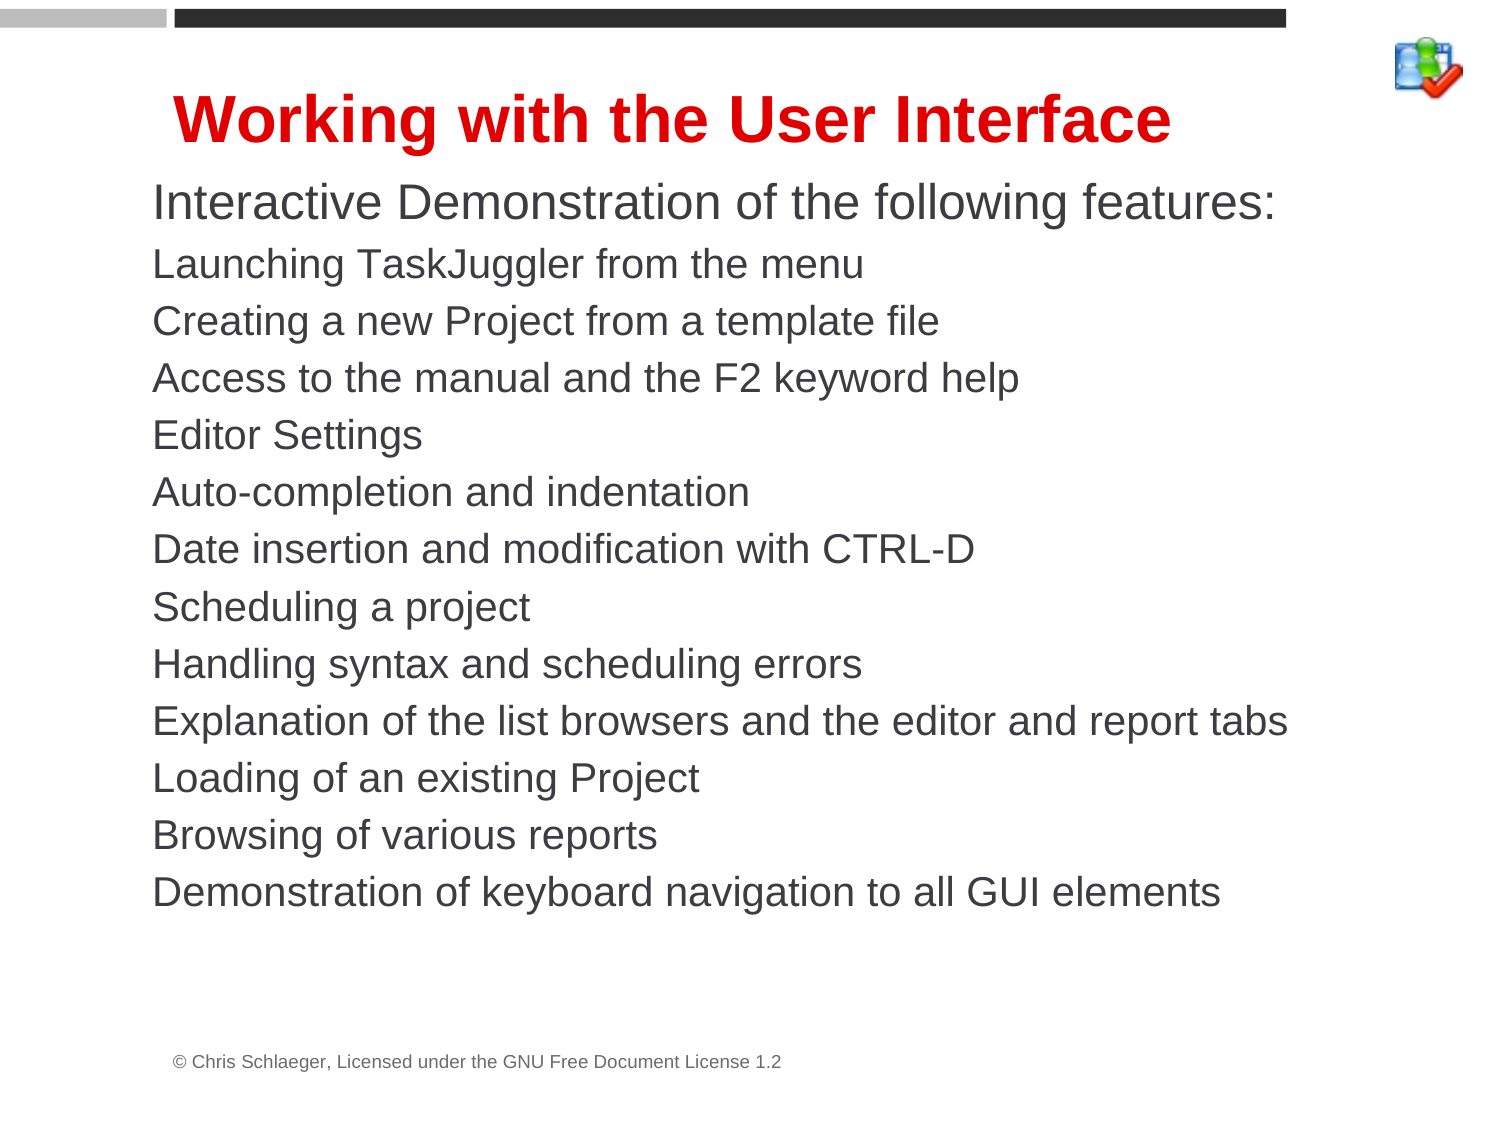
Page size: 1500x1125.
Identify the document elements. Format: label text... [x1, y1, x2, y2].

picture [1395, 37, 1463, 105]
list Interactive Demonstration of the following features: Launching TaskJuggler from the menu Creating a new Project from a template file Access to the manual and the F2 keyword help Editor Settings Auto-completion and indentation Date insertion and modification with CTRL-D Scheduling a project Handling syntax and scheduling errors Explanation of the list browsers and the editor and report tabs Loading of an existing Project Browsing of various reports Demonstration of keyboard navigation to all GUI elements [152, 177, 1388, 1116]
title Working with the User Interface [173, 41, 1395, 205]
